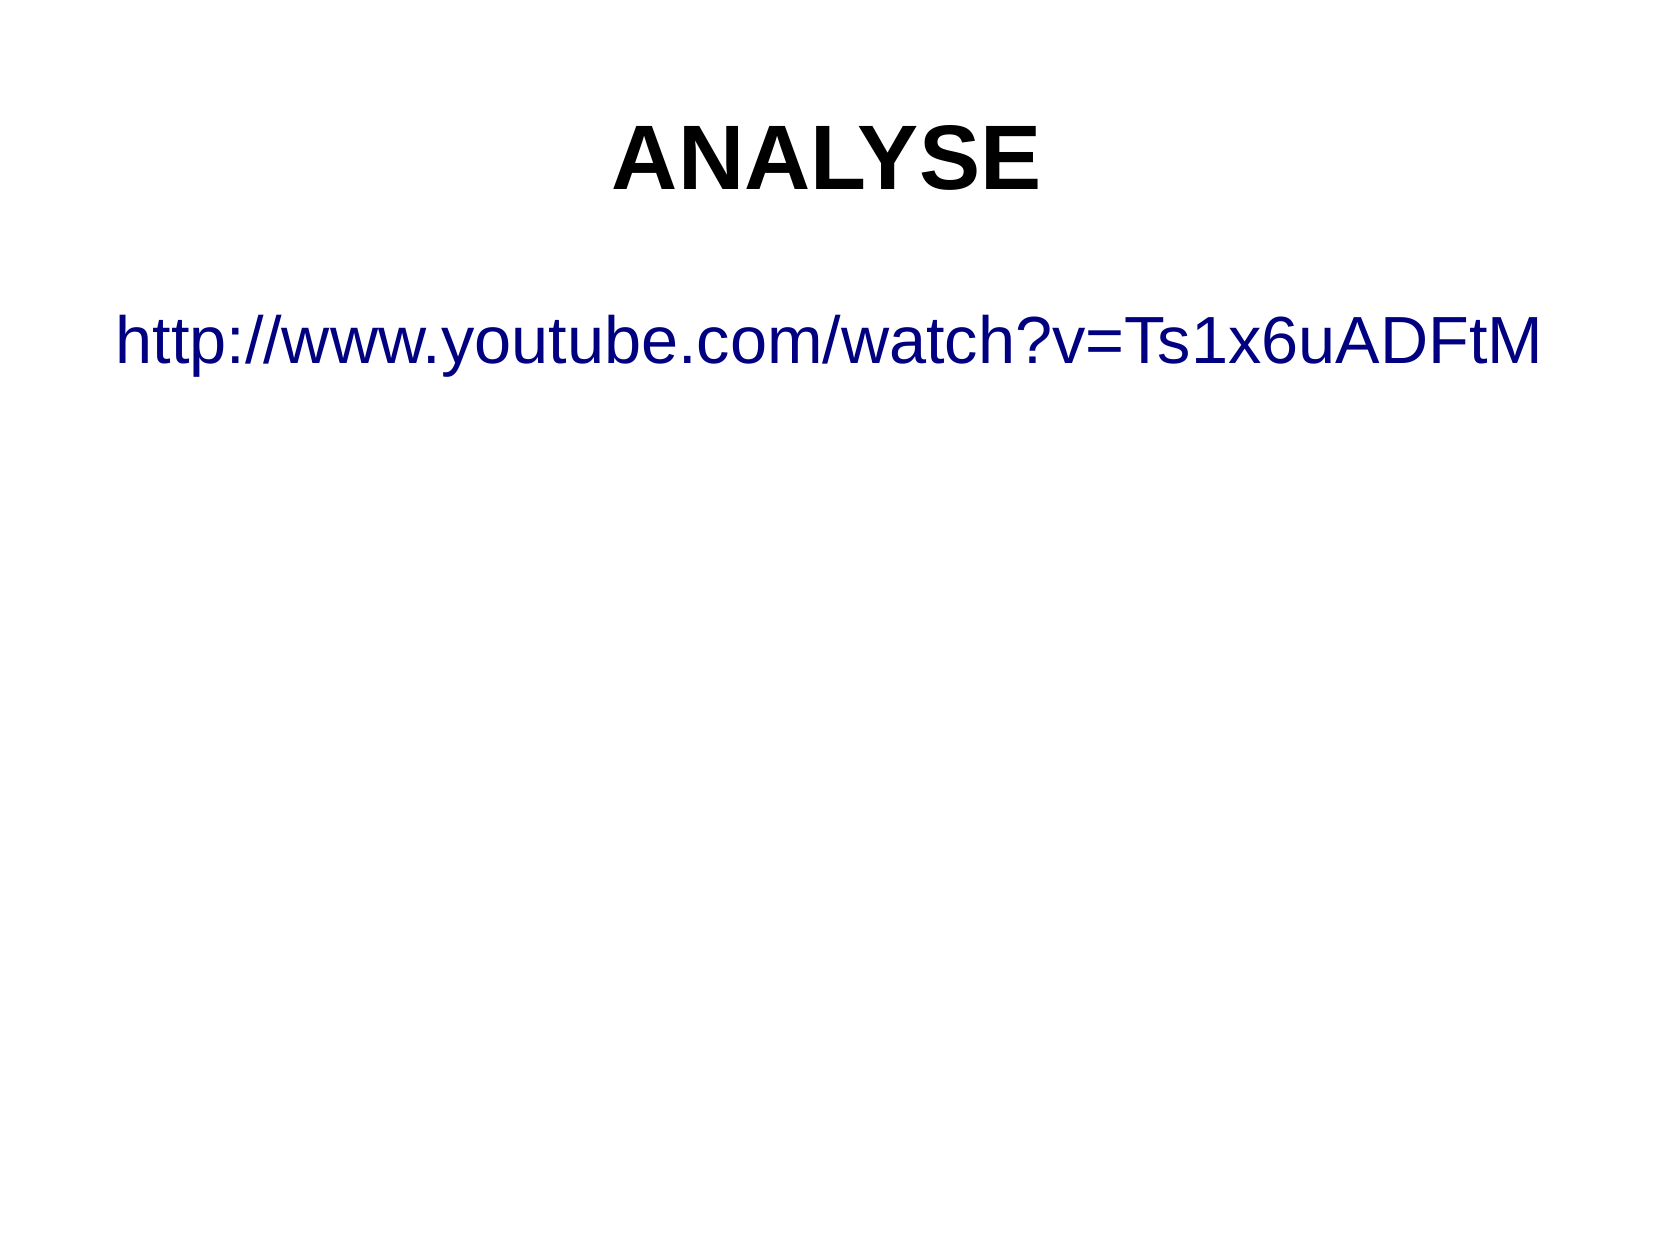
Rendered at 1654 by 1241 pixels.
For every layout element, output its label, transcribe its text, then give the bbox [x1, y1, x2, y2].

title ANALYSE [82, 49, 1571, 257]
list http://www.youtube.com/watch?v=Ts1x6uADFtM [82, 289, 1571, 1108]
